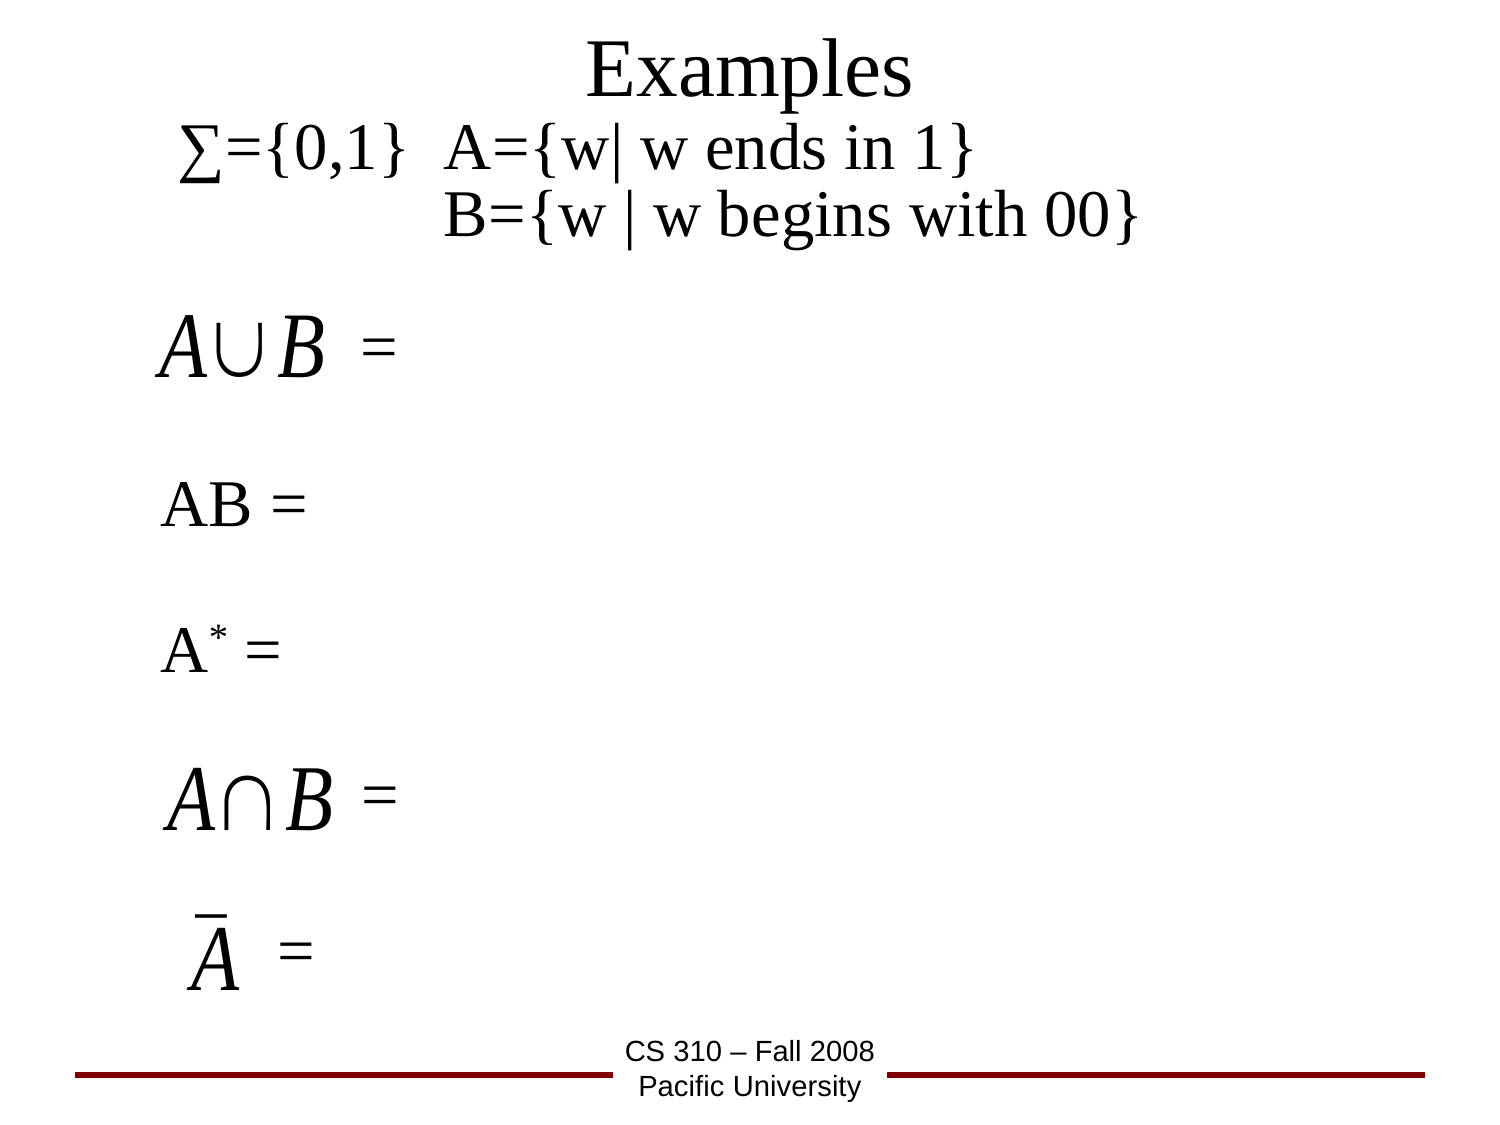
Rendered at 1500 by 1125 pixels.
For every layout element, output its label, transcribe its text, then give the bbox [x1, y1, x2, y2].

chart [130, 295, 371, 419]
chart [138, 748, 350, 856]
title Examples [112, 14, 1388, 108]
chart [161, 908, 256, 1016]
list ∑={0,1} A={w| w ends in 1} B={w | w begins with 00} = AB = A* = = = [112, 108, 1388, 1008]
